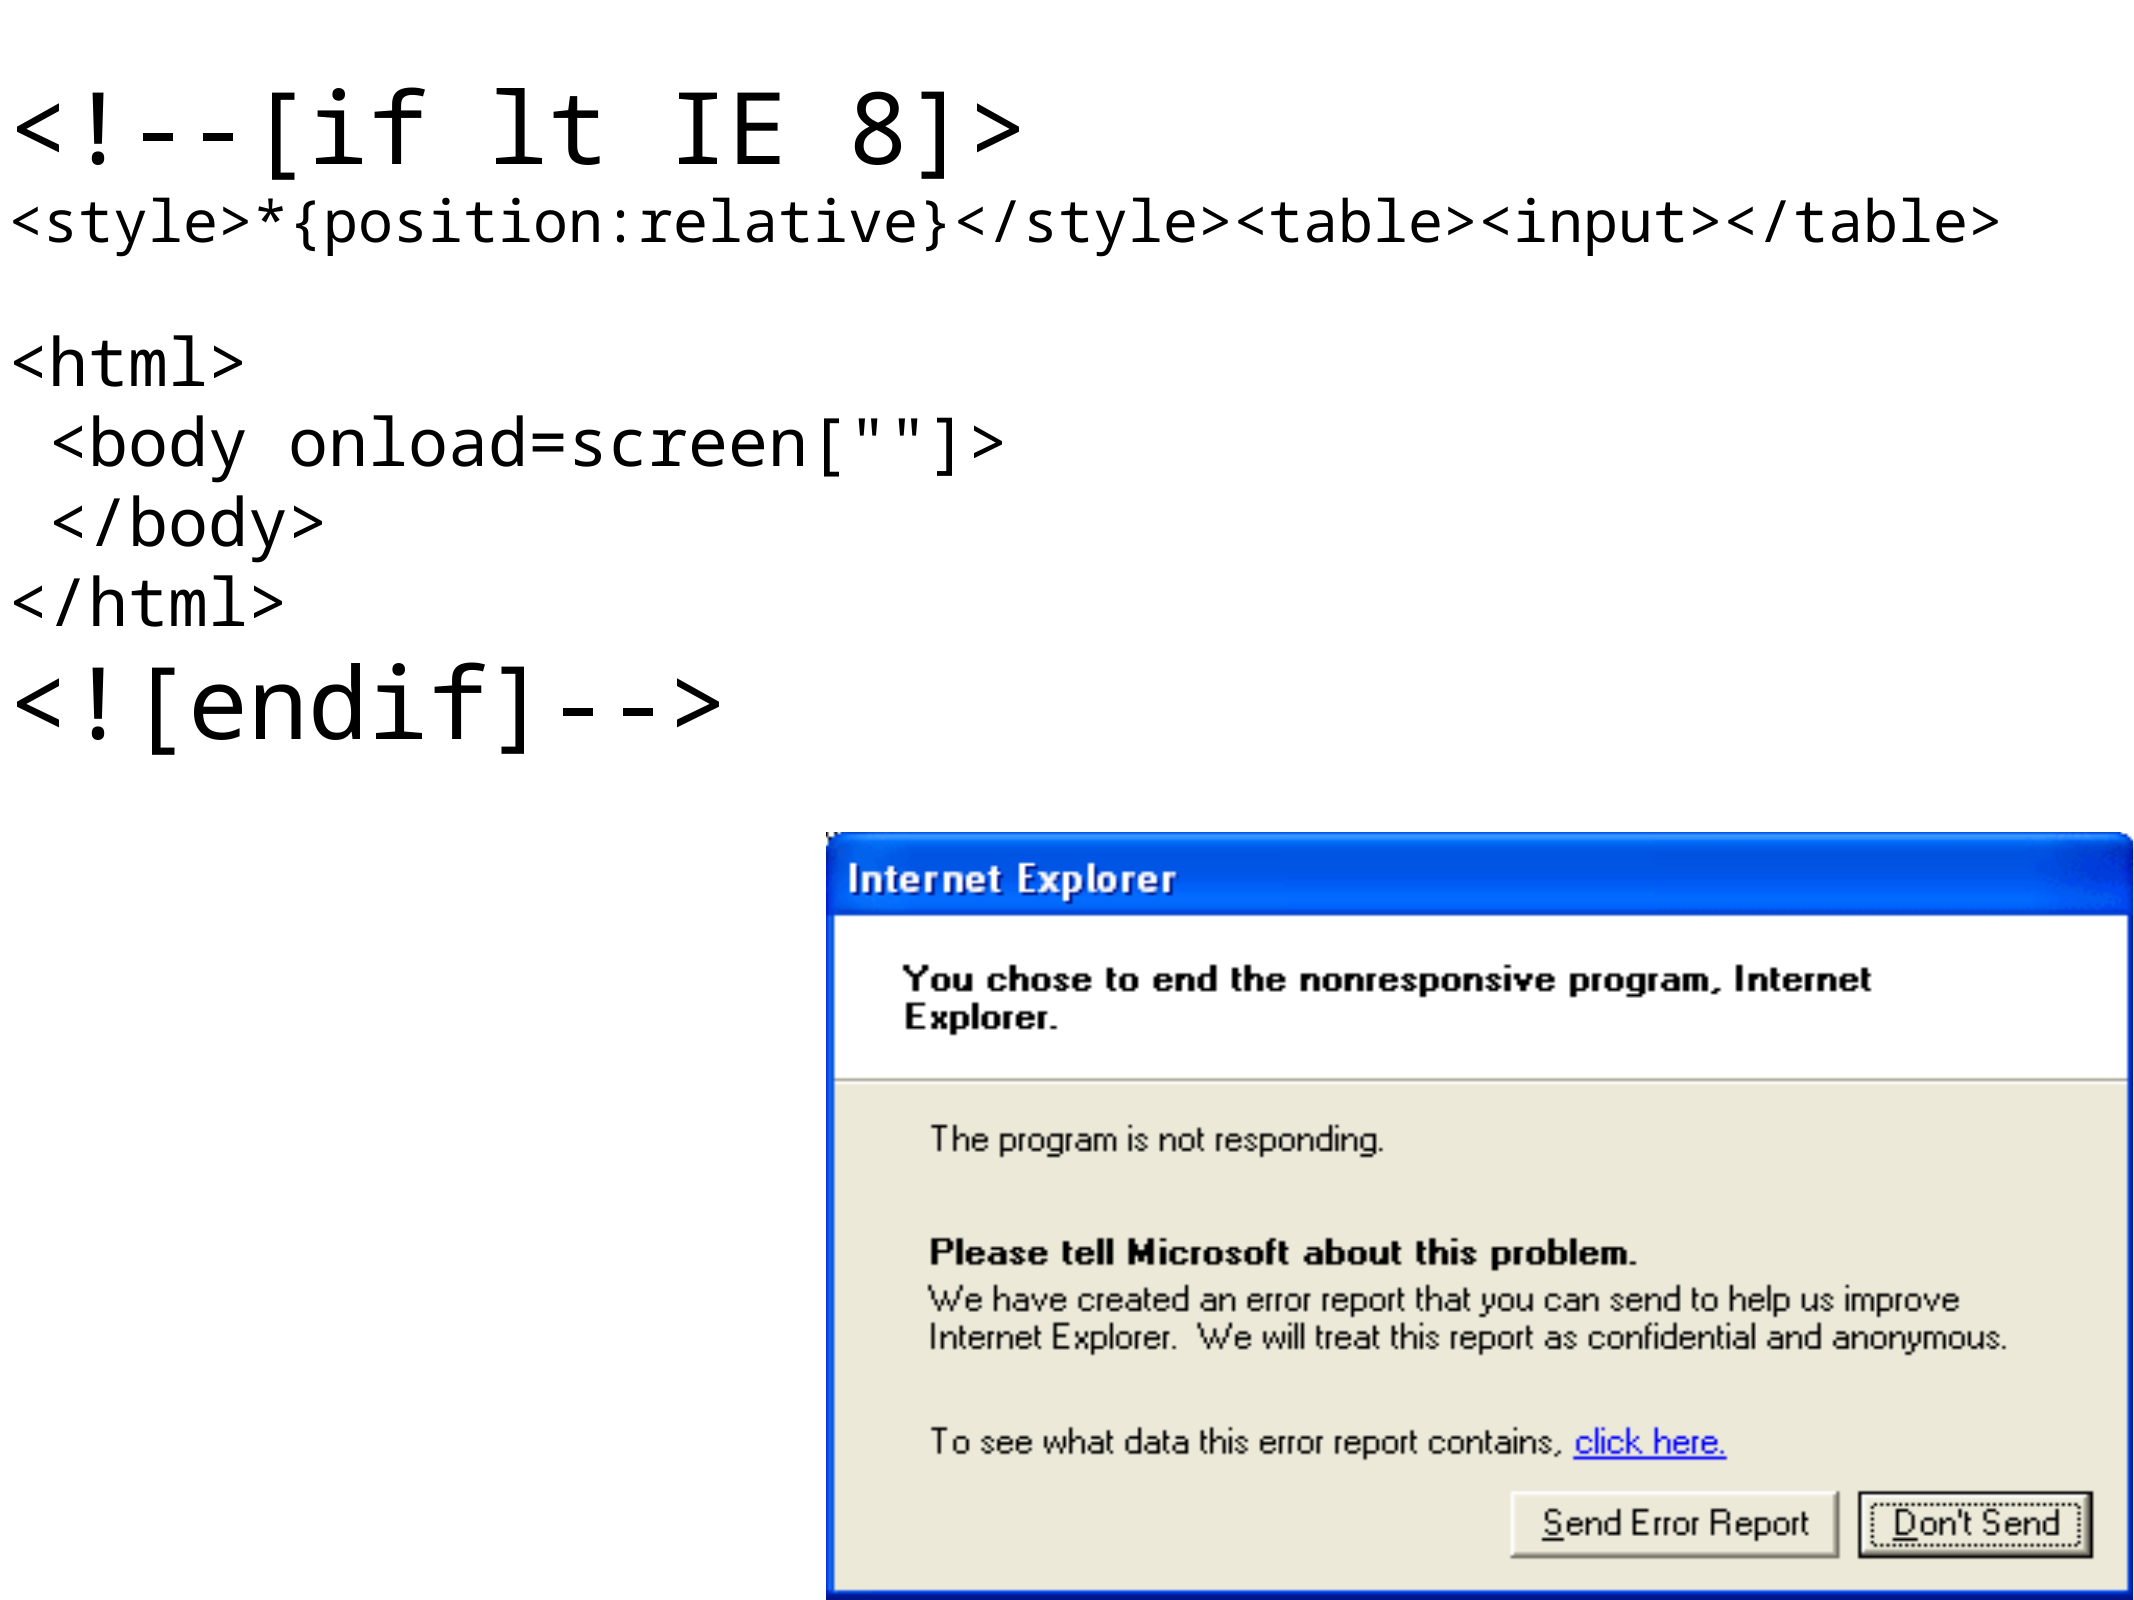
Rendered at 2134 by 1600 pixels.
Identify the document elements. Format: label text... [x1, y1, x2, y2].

title <!--[if lt IE 8]> <style>*{position:relative}</style><table><input></table> <html> <body onload=screen[""]> </body> </html> <![endif]--> [0, 0, 2134, 768]
picture [826, 832, 2134, 1600]
